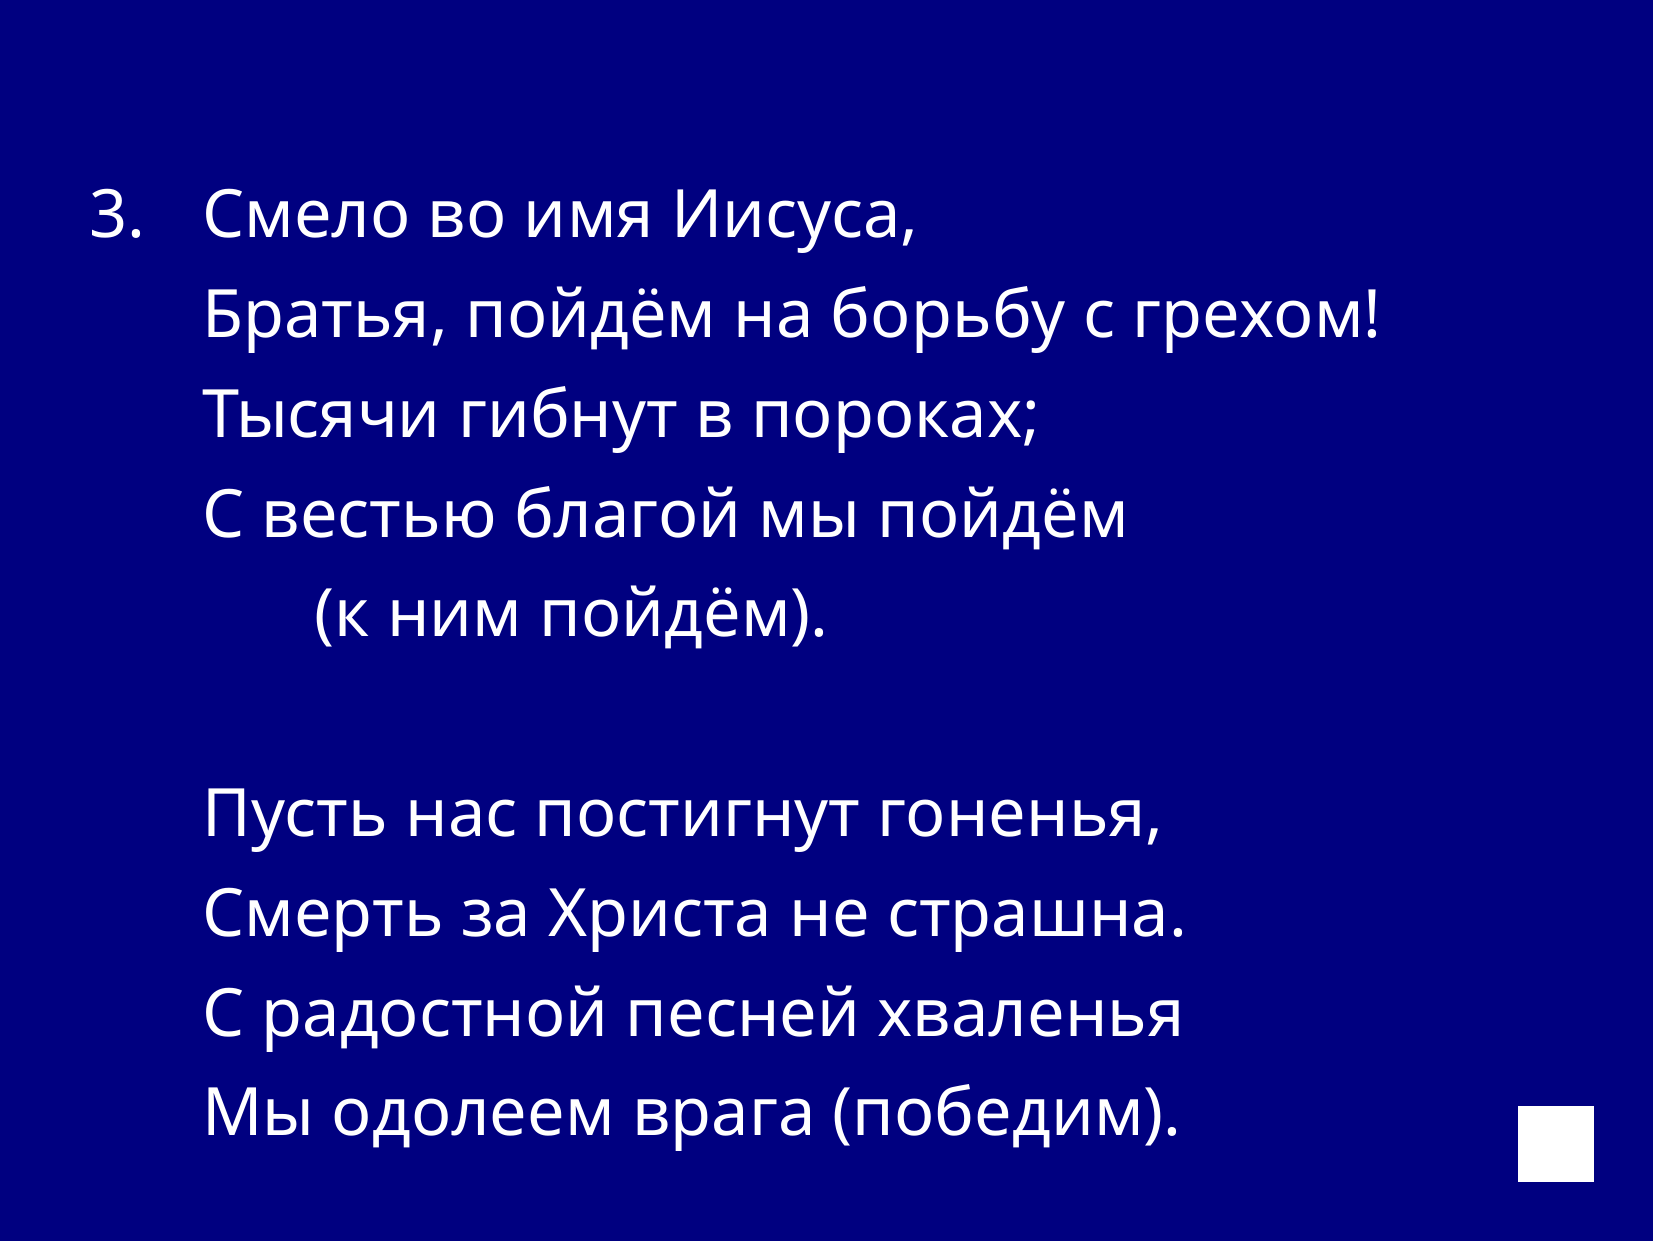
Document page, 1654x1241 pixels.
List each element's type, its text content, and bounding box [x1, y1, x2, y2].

text_box 3. Смело во имя Иисуса, Братья, пойдём на борьбу с грехом! Тысячи гибнут в пороках; С вестью благой мы пойдём (к ним пойдём). Пусть нас постигнут гоненья, Смерть за Христа не страшна. С радостной песней хваленья Мы одолеем врага (победим). [75, 150, 1576, 1163]
text_box [1518, 1106, 1594, 1182]
